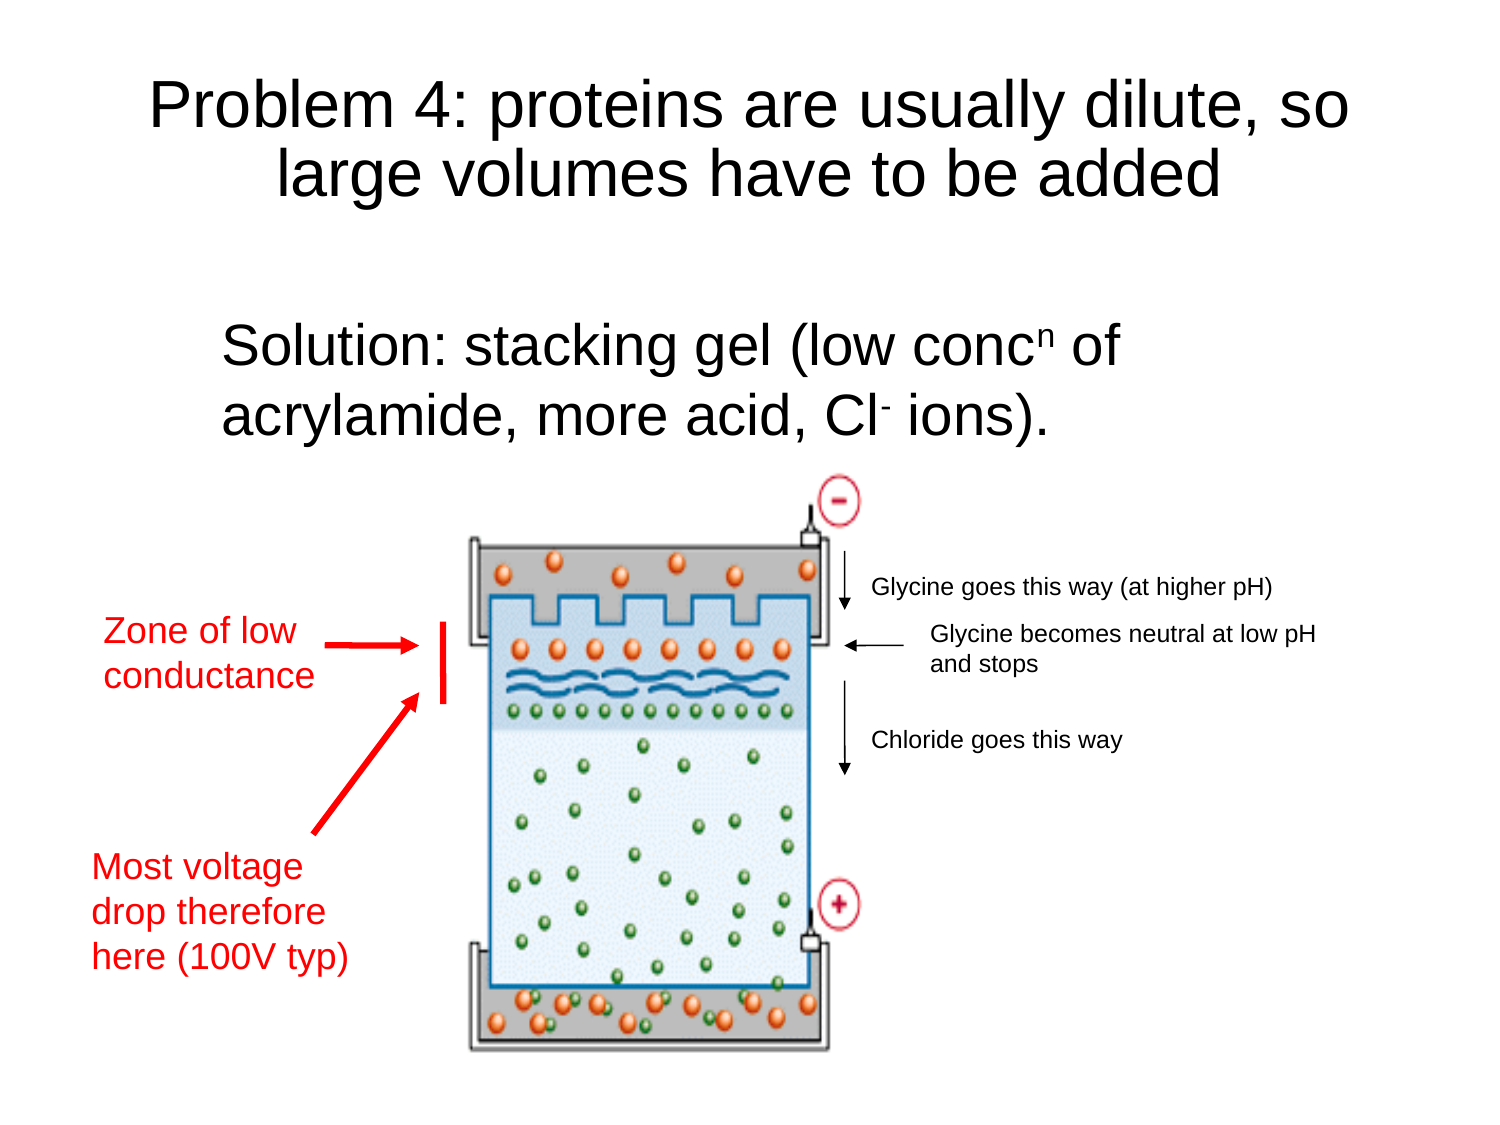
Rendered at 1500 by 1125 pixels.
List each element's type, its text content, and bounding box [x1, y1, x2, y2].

title Problem 4: proteins are usually dilute, so large volumes have to be added [75, 45, 1426, 233]
text_box Most voltage drop therefore here (100V typ) [76, 834, 385, 985]
text_box Glycine becomes neutral at low pH and stops [915, 609, 1365, 685]
list [75, 262, 1426, 1006]
text_box Chloride goes this way [856, 716, 1164, 762]
text_box Zone of low conductance [88, 597, 408, 704]
text_box Glycine goes this way (at higher pH) [856, 562, 1329, 608]
picture [454, 456, 877, 1071]
text_box Solution: stacking gel (low concn of acrylamide, more acid, Cl- ions). [206, 299, 1377, 562]
